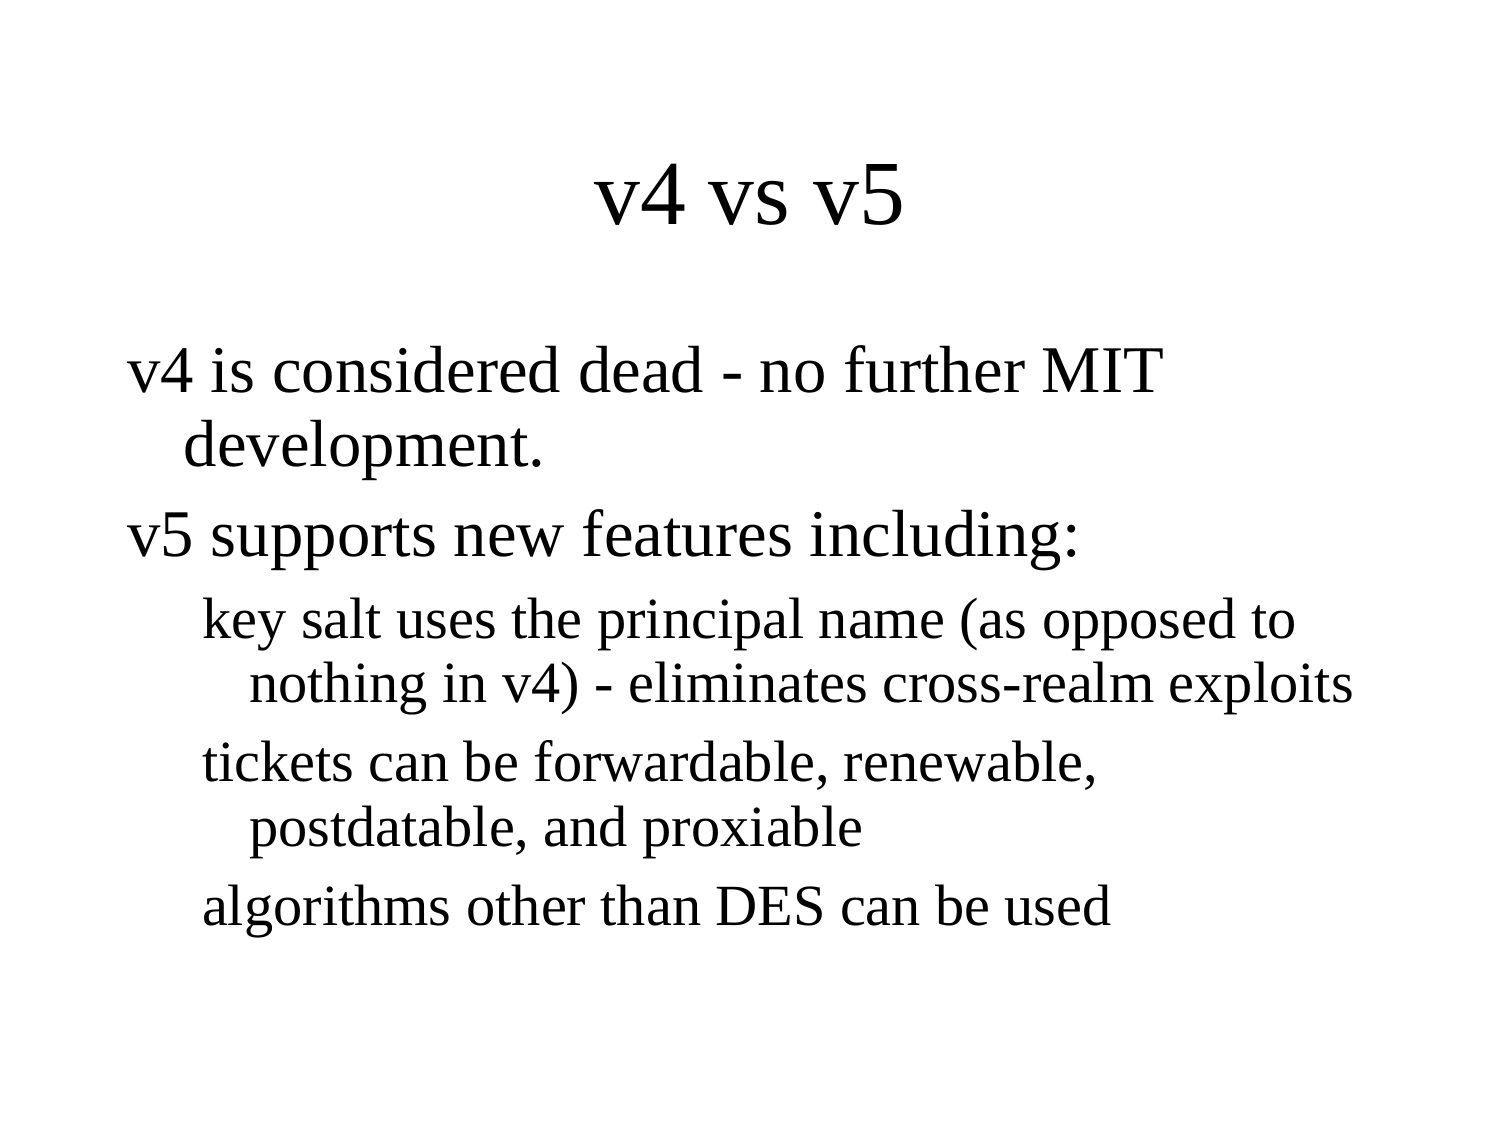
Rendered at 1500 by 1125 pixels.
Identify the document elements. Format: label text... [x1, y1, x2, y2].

list v4 is considered dead - no further MIT development. v5 supports new features including: key salt uses the principal name (as opposed to nothing in v4) - eliminates cross-realm exploits tickets can be forwardable, renewable, postdatable, and proxiable algorithms other than DES can be used [112, 324, 1388, 1001]
title v4 vs v5 [112, 99, 1388, 288]
